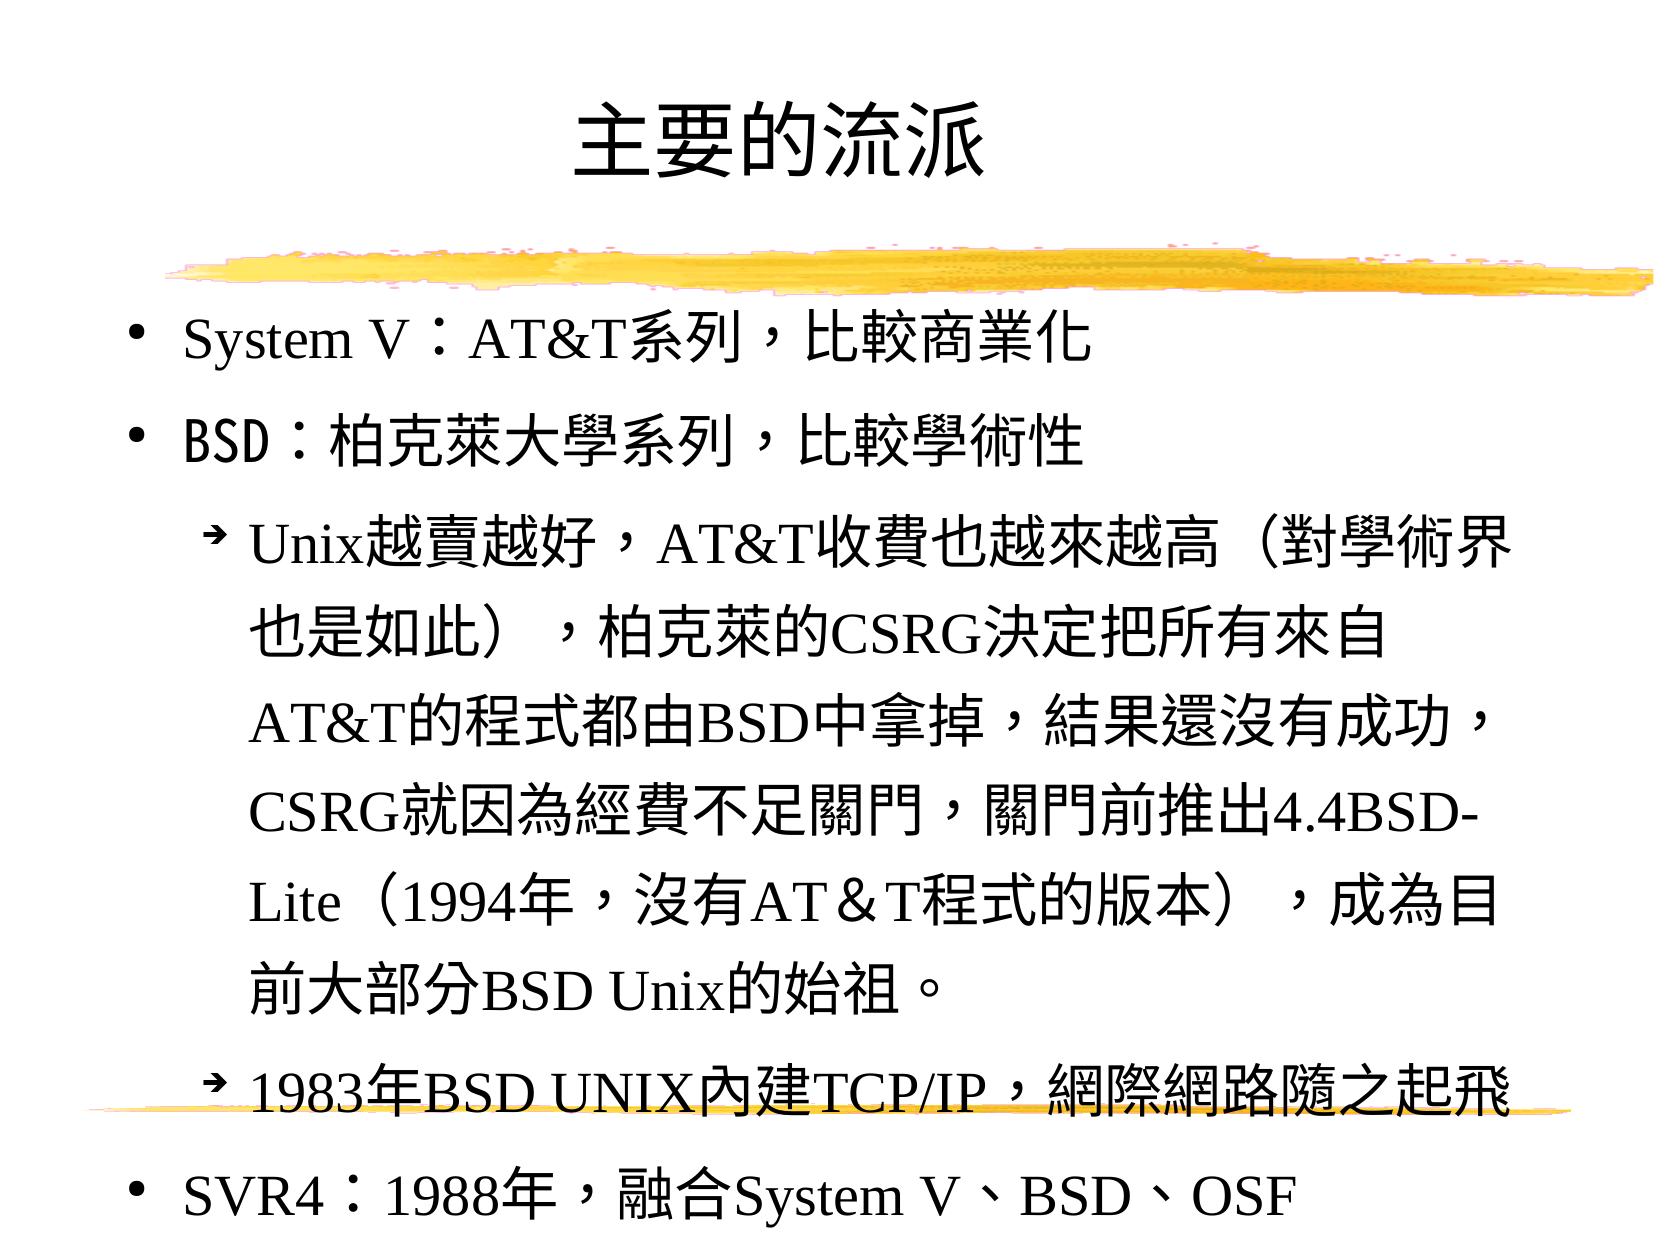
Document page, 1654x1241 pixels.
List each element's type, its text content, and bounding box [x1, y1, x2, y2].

picture [1191, 1110, 1213, 1117]
picture [1112, 1110, 1140, 1117]
picture [707, 1110, 744, 1117]
picture [1287, 1110, 1399, 1117]
picture [1254, 1110, 1284, 1117]
picture [1506, 1102, 1571, 1117]
picture [1144, 1110, 1187, 1117]
picture [760, 1110, 1071, 1117]
title 主要的流派 [76, 28, 1482, 236]
list System V：AT&T系列，比較商業化 BSD：柏克萊大學系列，比較學術性 Unix越賣越好，AT&T收費也越來越高（對學術界也是如此），柏克萊的CSRG決定把所有來自AT&T的程式都由BSD中拿掉，結果還沒有成功，CSRG就因為經費不足關門，關門前推出4.4BSD-Lite（1994年，沒有AT＆T程式的版本），成為目前大部分BSD Unix的始祖。 1983年BSD UNIX內建TCP/IP，網際網路隨之起飛 SVR4：1988年，融合System V、BSD、OSF [126, 285, 1532, 1110]
picture [1213, 1110, 1250, 1117]
picture [1401, 1110, 1503, 1117]
picture [1097, 1110, 1109, 1117]
picture [82, 1102, 395, 1117]
picture [165, 237, 1654, 308]
picture [742, 1110, 760, 1117]
picture [399, 1110, 702, 1117]
picture [1075, 1110, 1097, 1117]
